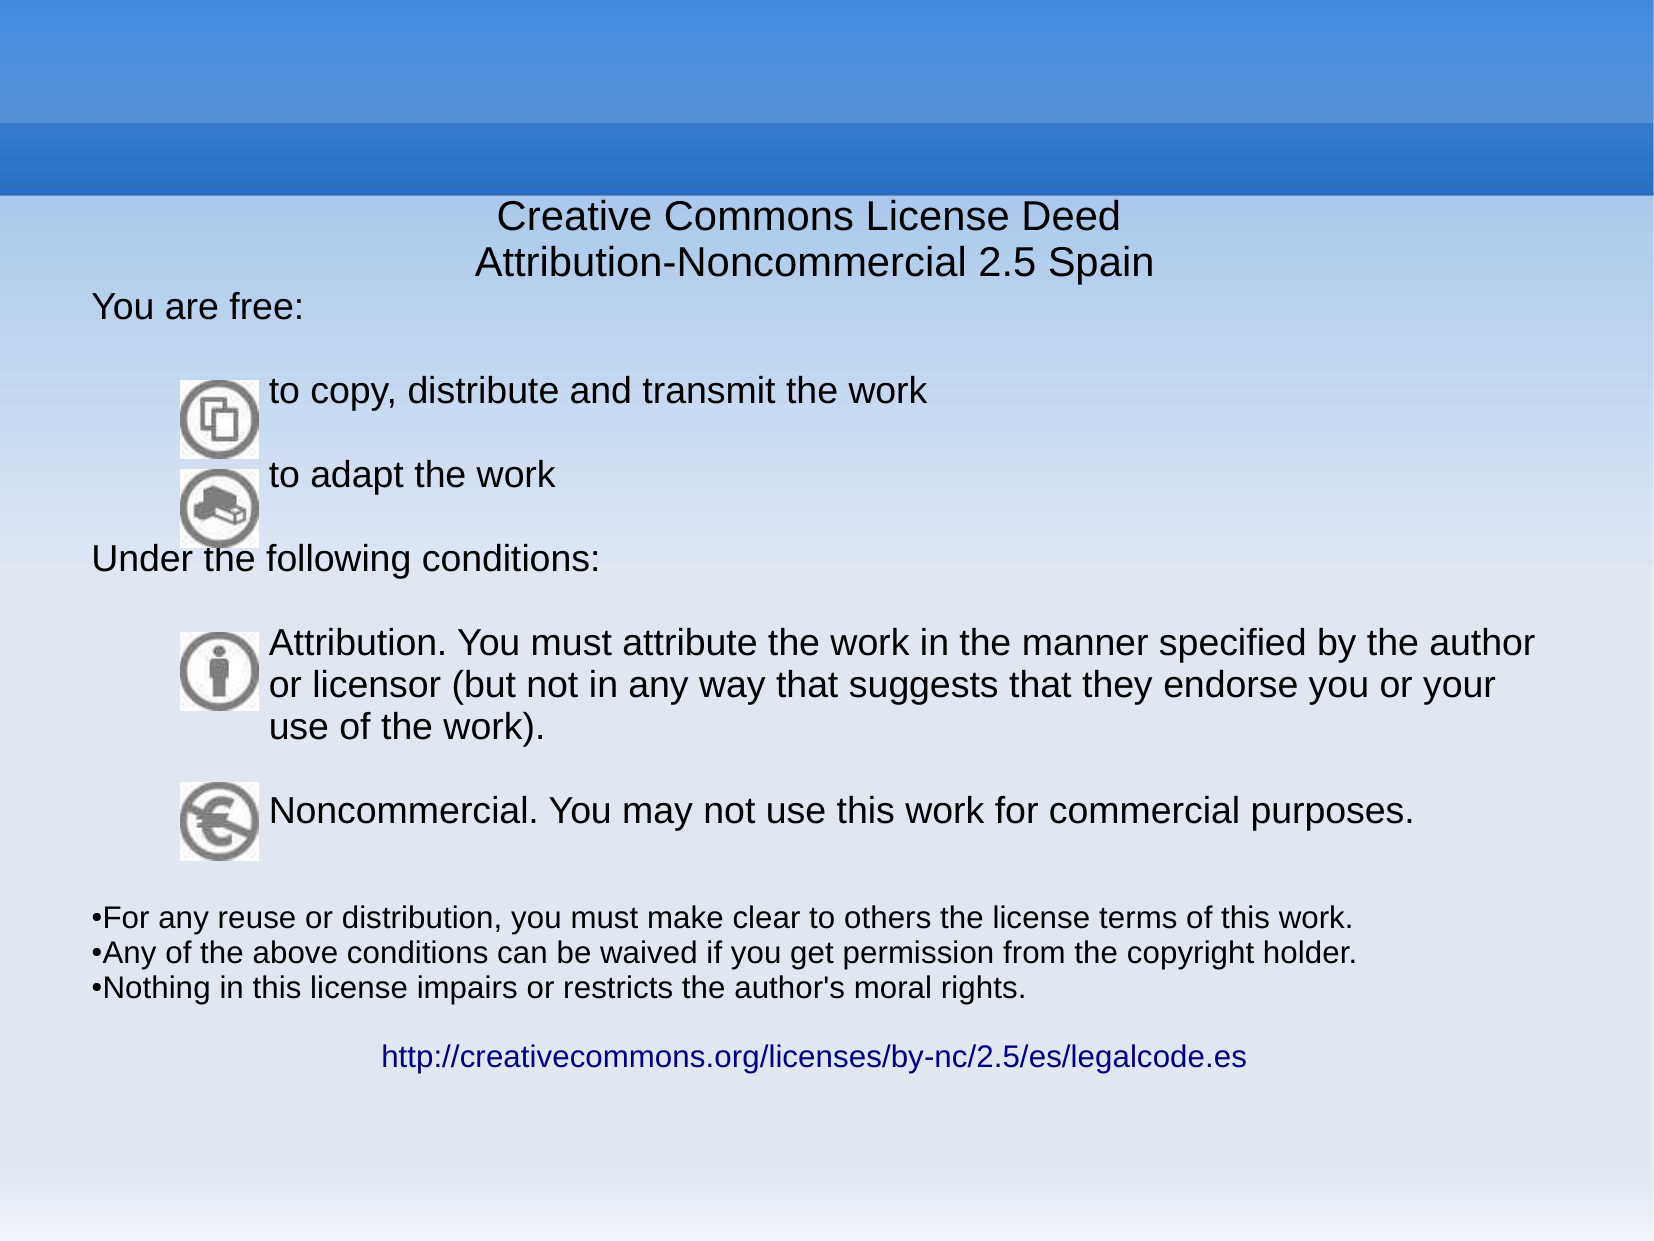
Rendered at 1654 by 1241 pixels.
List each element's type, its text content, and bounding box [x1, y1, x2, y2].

picture [0, 0, 1654, 1241]
text_box Creative Commons License Deed Attribution-Noncommercial 2.5 Spain You are free: to copy, distribute and transmit the work to adapt the work Under the following conditions: Attribution. You must attribute the work in the manner specified by the author or licensor (but not in any way that suggests that they endorse you or your use of the work). Noncommercial. You may not use this work for commercial purposes. For any reuse or distribution, you must make clear to others the license terms of this work. Any of the above conditions can be waived if you get permission from the copyright holder. Nothing in this license impairs or restricts the author's moral rights. http://creativecommons.org/licenses/by-nc/2.5/es/legalcode.es [76, 138, 1554, 1234]
